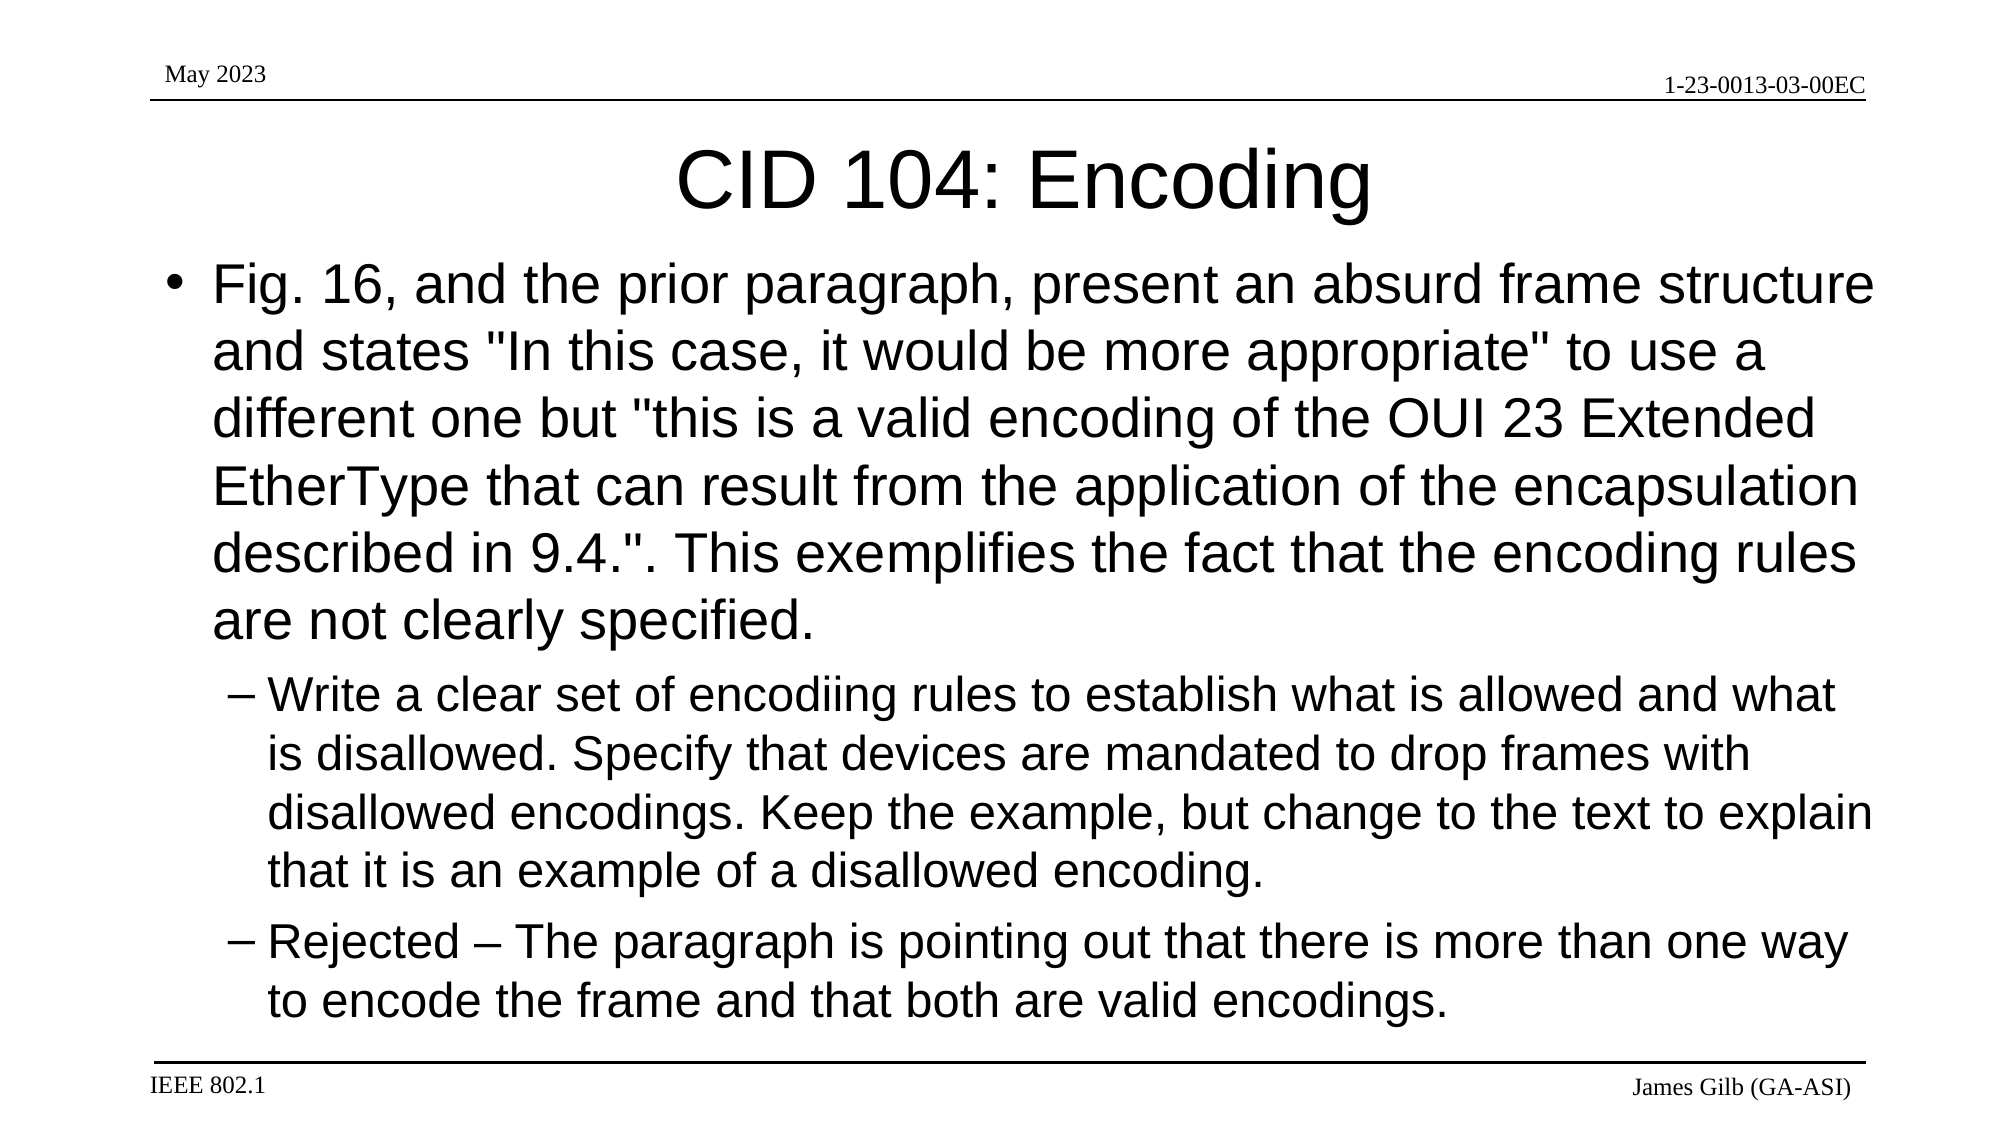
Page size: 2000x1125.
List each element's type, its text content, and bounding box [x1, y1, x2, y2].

list Fig. 16, and the prior paragraph, present an absurd frame structure and states "In this case, it would be more appropriate" to use a different one but "this is a valid encoding of the OUI 23 Extended EtherType that can result from the application of the encapsulation described in 9.4.". This exemplifies the fact that the encoding rules are not clearly specified. Write a clear set of encodiing rules to establish what is allowed and what is disallowed. Specify that devices are mandated to drop frames with disallowed encodings. Keep the example, but change to the text to explain that it is an example of a disallowed encoding. Rejected – The paragraph is pointing out that there is more than one way to encode the frame and that both are valid encodings. [149, 239, 1900, 1051]
title CID 104: Encoding [149, 112, 1900, 238]
